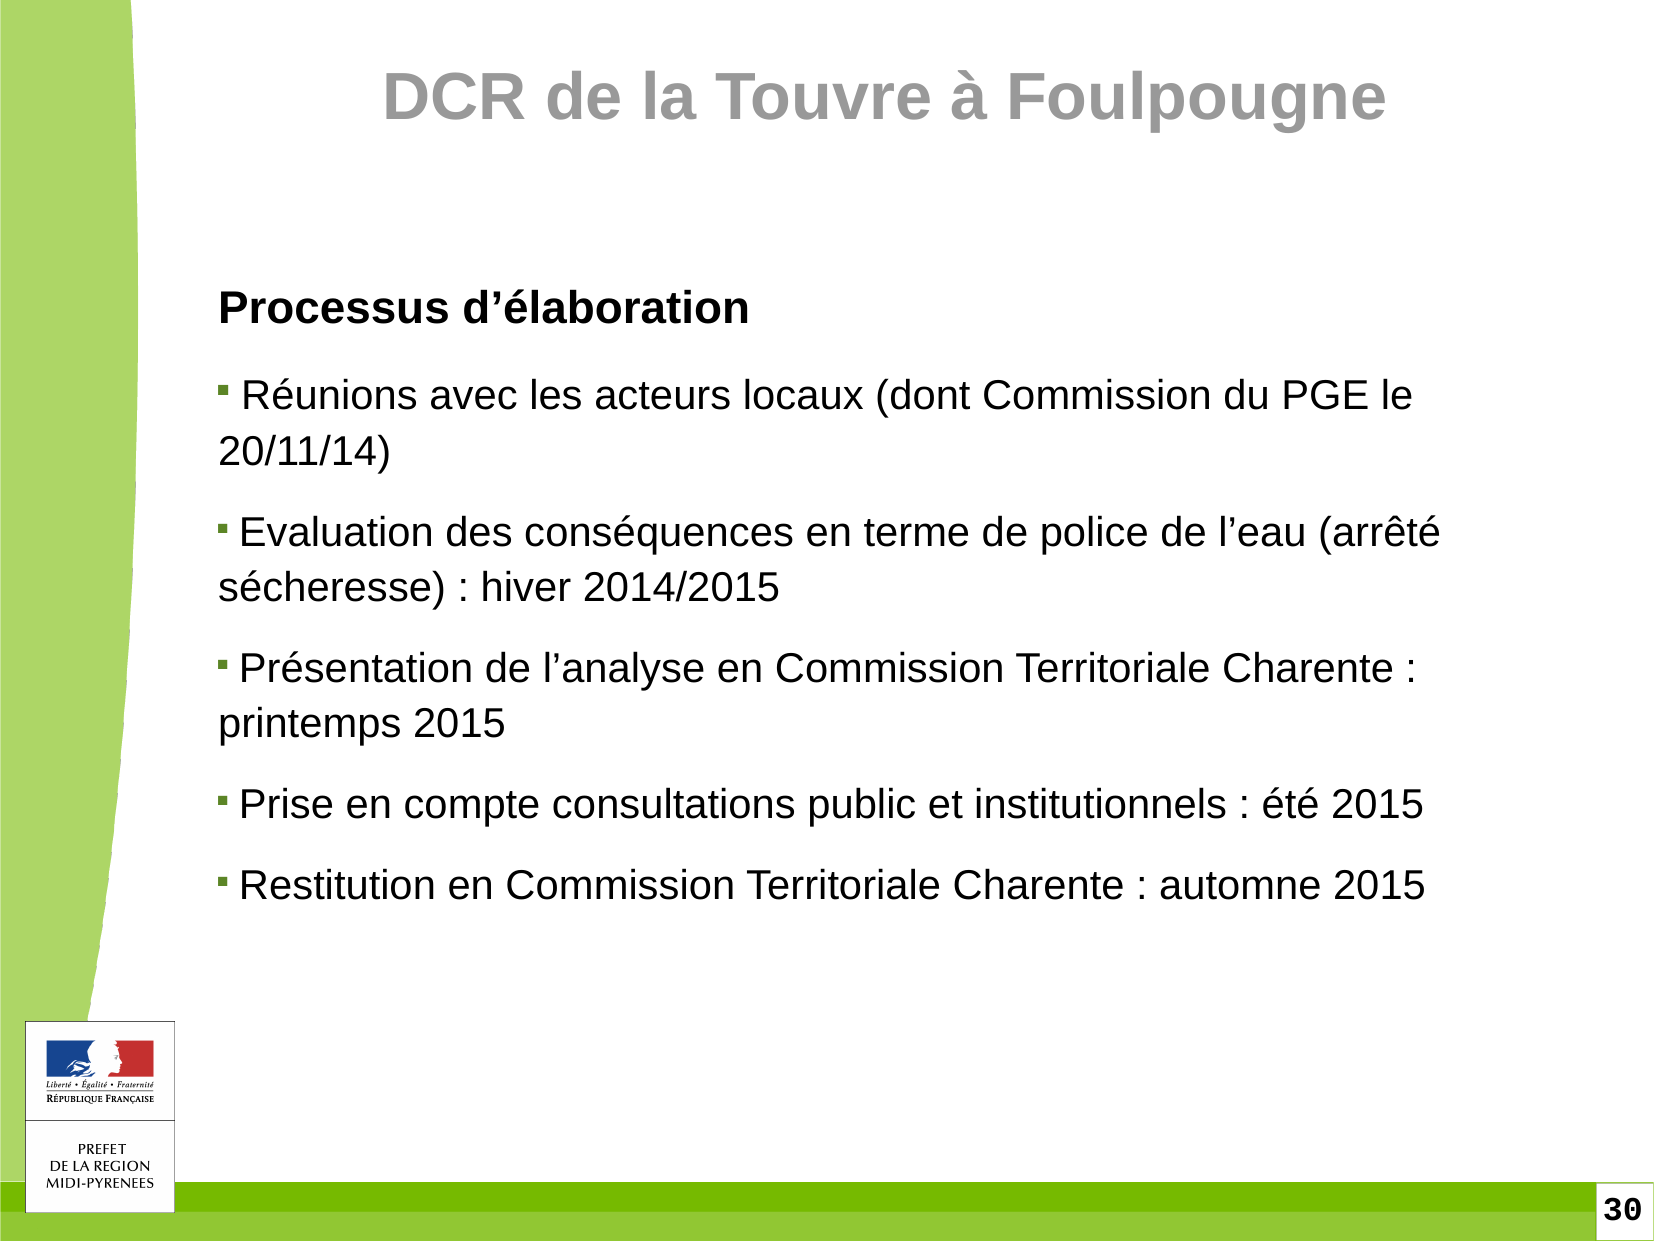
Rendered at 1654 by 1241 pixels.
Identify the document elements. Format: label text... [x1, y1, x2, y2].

title DCR de la Touvre à Foulpougne [178, 0, 1592, 193]
text_box Processus d’élaboration Réunions avec les acteurs locaux (dont Commission du PGE le 20/11/14) Evaluation des conséquences en terme de police de l’eau (arrêté sécheresse) : hiver 2014/2015 Présentation de l’analyse en Commission Territoriale Charente : printemps 2015 Prise en compte consultations public et institutionnels : été 2015 Restitution en Commission Territoriale Charente : automne 2015 [203, 264, 1537, 1159]
picture [0, 0, 1654, 1241]
